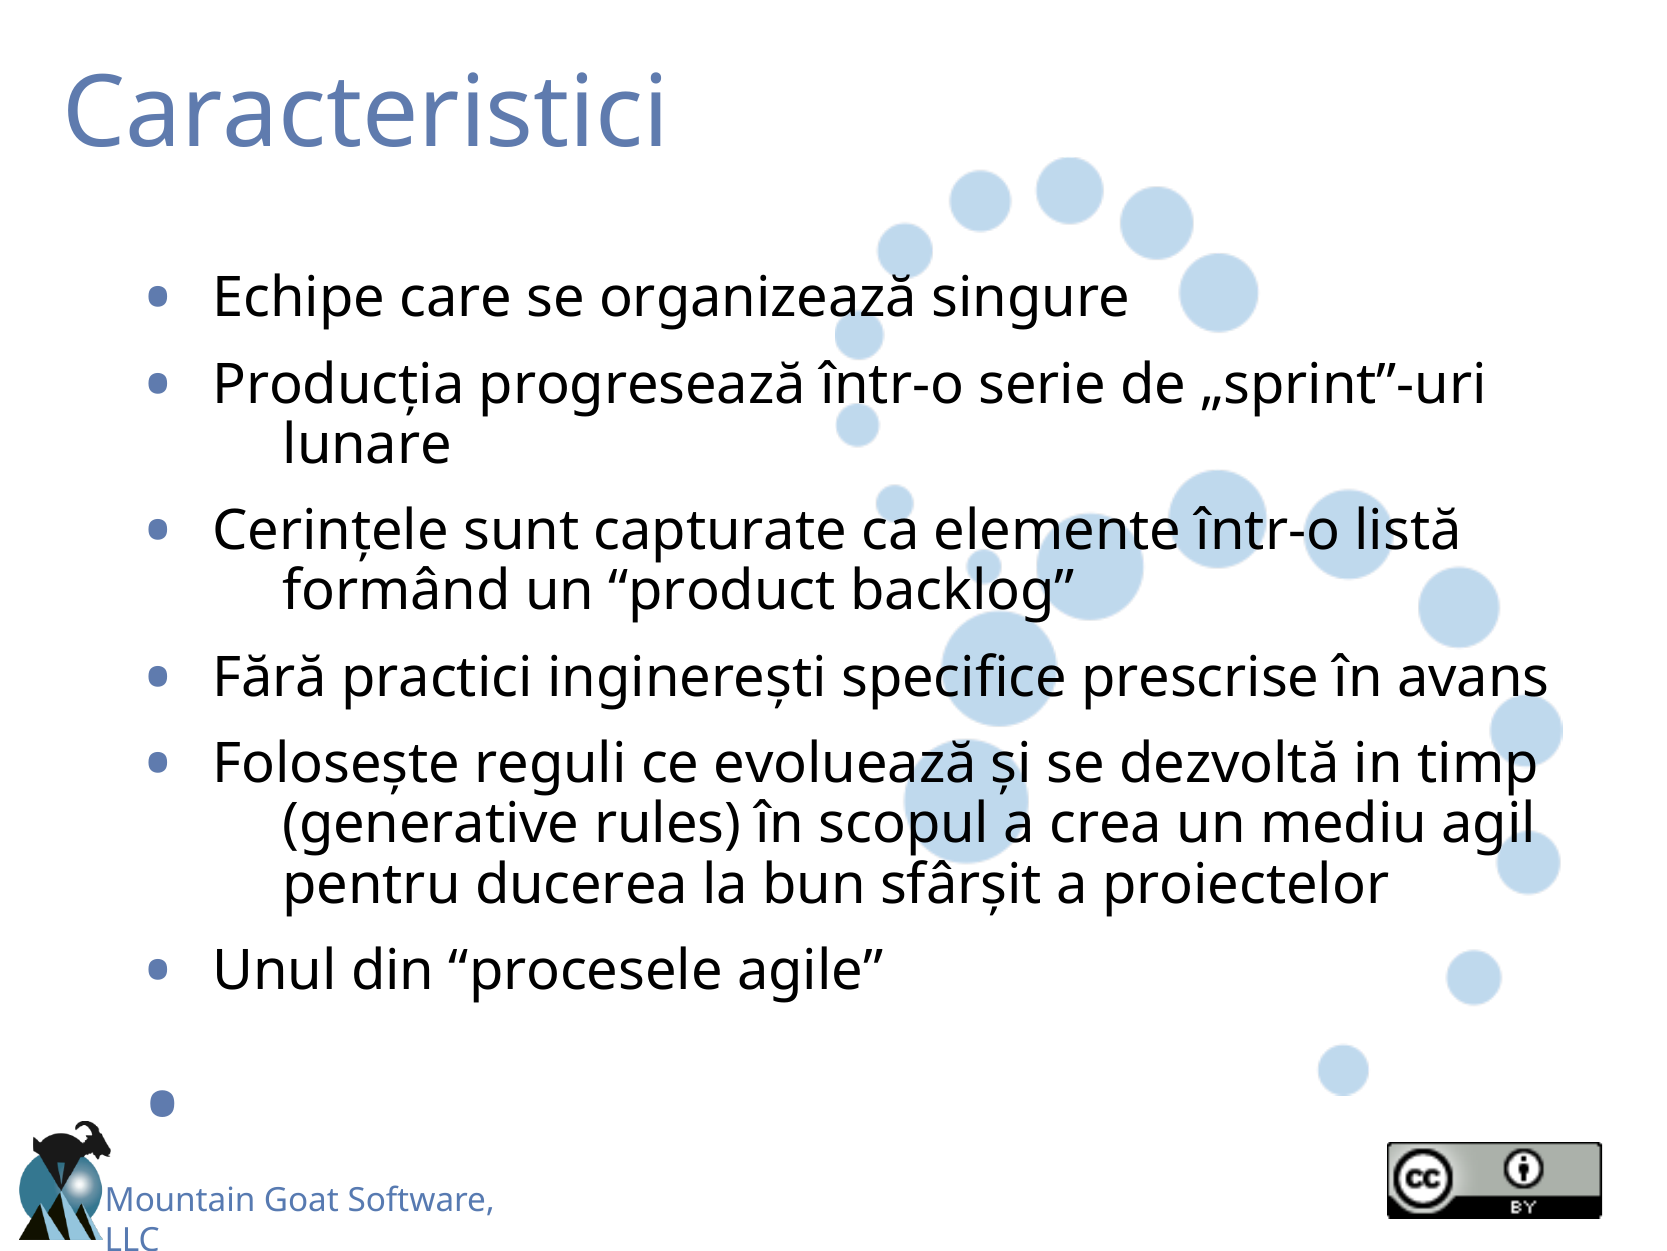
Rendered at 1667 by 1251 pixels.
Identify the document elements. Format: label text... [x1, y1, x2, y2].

list Echipe care se organizează singure Producția progresează într-o serie de „sprint”-uri lunare Cerințele sunt capturate ca elemente într-o listă formând un “product backlog” Fără practici inginerești specifice prescrise în avans Folosește reguli ce evoluează și se dezvoltă in timp (generative rules) în scopul a crea un mediu agil pentru ducerea la bun sfârșit a proiectelor Unul din “procesele agile” [56, 262, 1609, 1096]
title Caracteristici [56, 18, 1609, 194]
